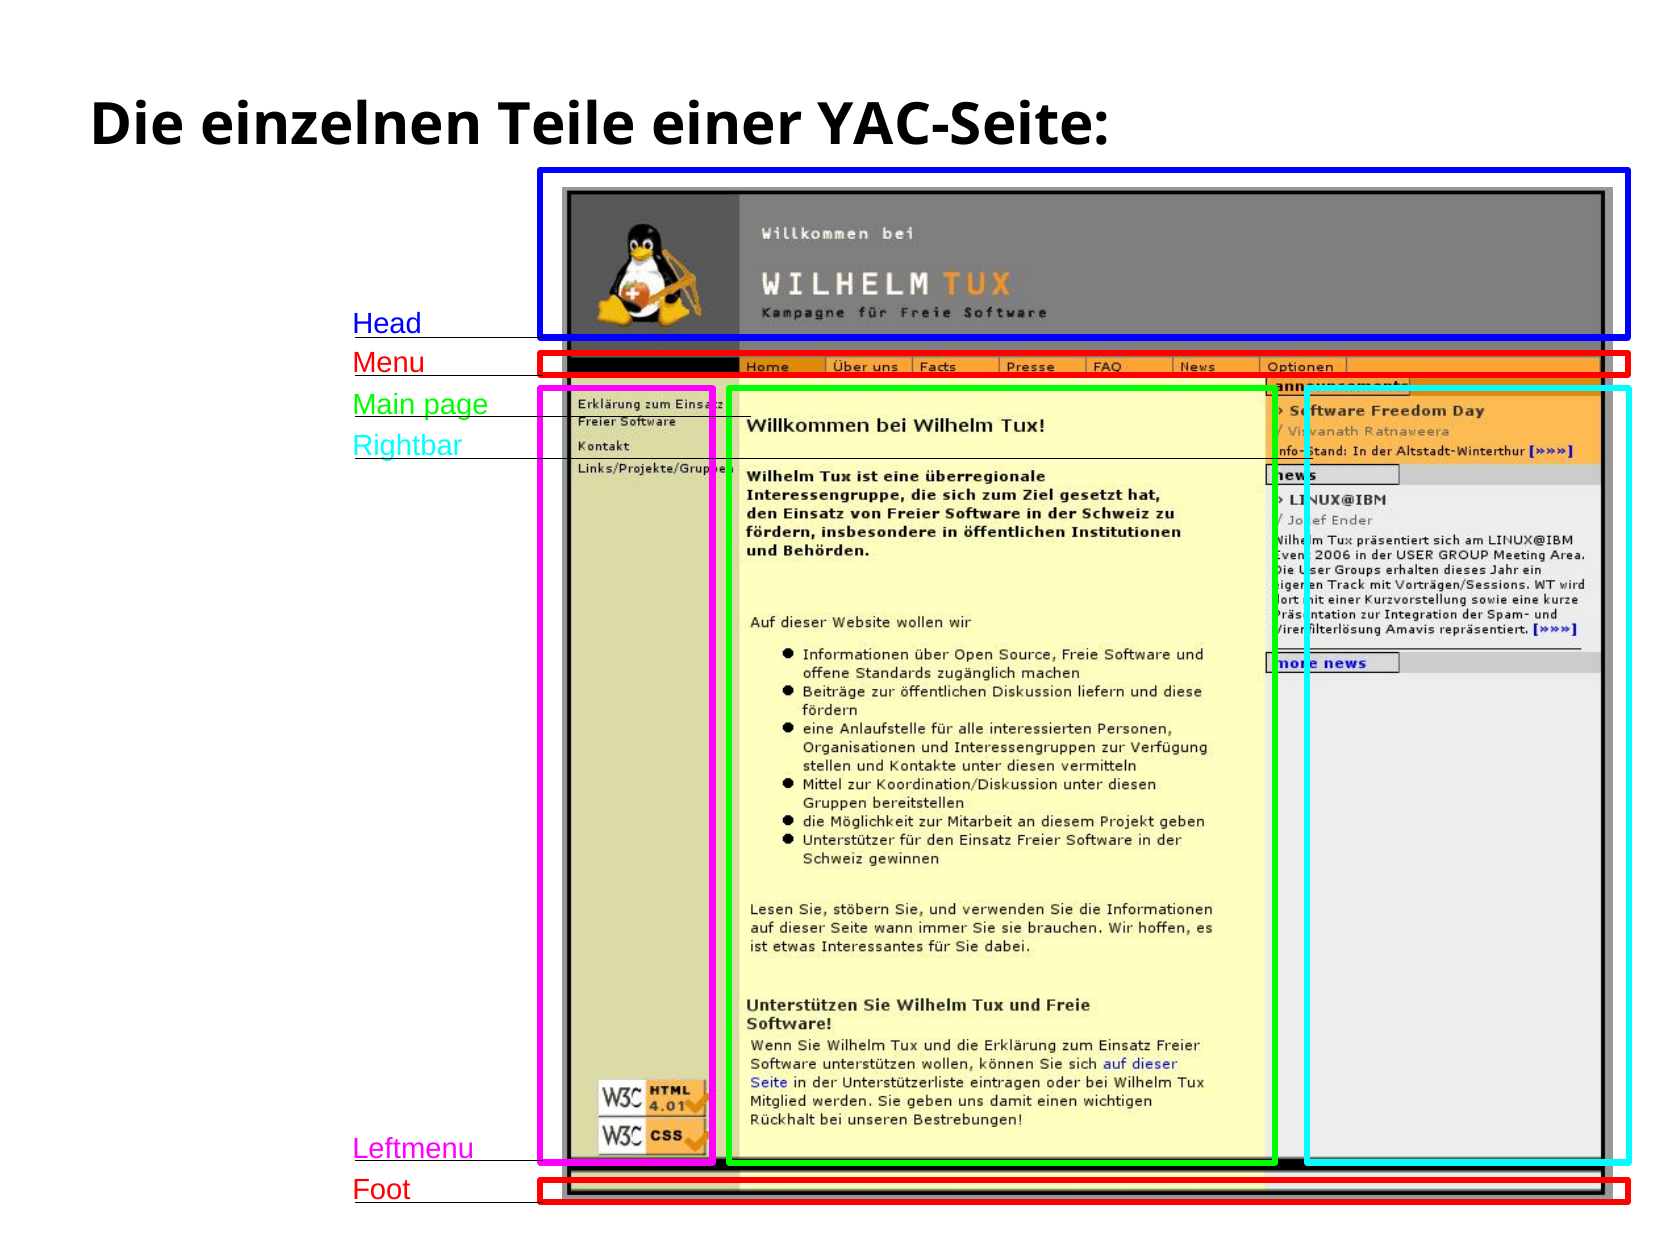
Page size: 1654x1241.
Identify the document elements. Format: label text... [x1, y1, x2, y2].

text_box Leftmenu [337, 1124, 526, 1172]
picture [732, 391, 1272, 458]
picture [562, 378, 1613, 458]
text_box Foot [337, 1165, 488, 1214]
picture [562, 417, 709, 458]
picture [562, 459, 1613, 1177]
picture [1310, 391, 1613, 1159]
picture [716, 417, 726, 458]
picture [732, 459, 1272, 1160]
text_box Main page [337, 380, 526, 428]
text_box Die einzelnen Teile einer YAC-Seite: [75, 75, 1613, 161]
picture [562, 187, 1613, 334]
picture [562, 391, 709, 416]
picture [562, 356, 1613, 372]
text_box Rightbar [337, 421, 488, 470]
text_box Menu [337, 338, 488, 380]
picture [562, 459, 709, 1159]
picture [562, 1183, 1613, 1199]
text_box Head [337, 300, 488, 338]
picture [562, 341, 1613, 350]
